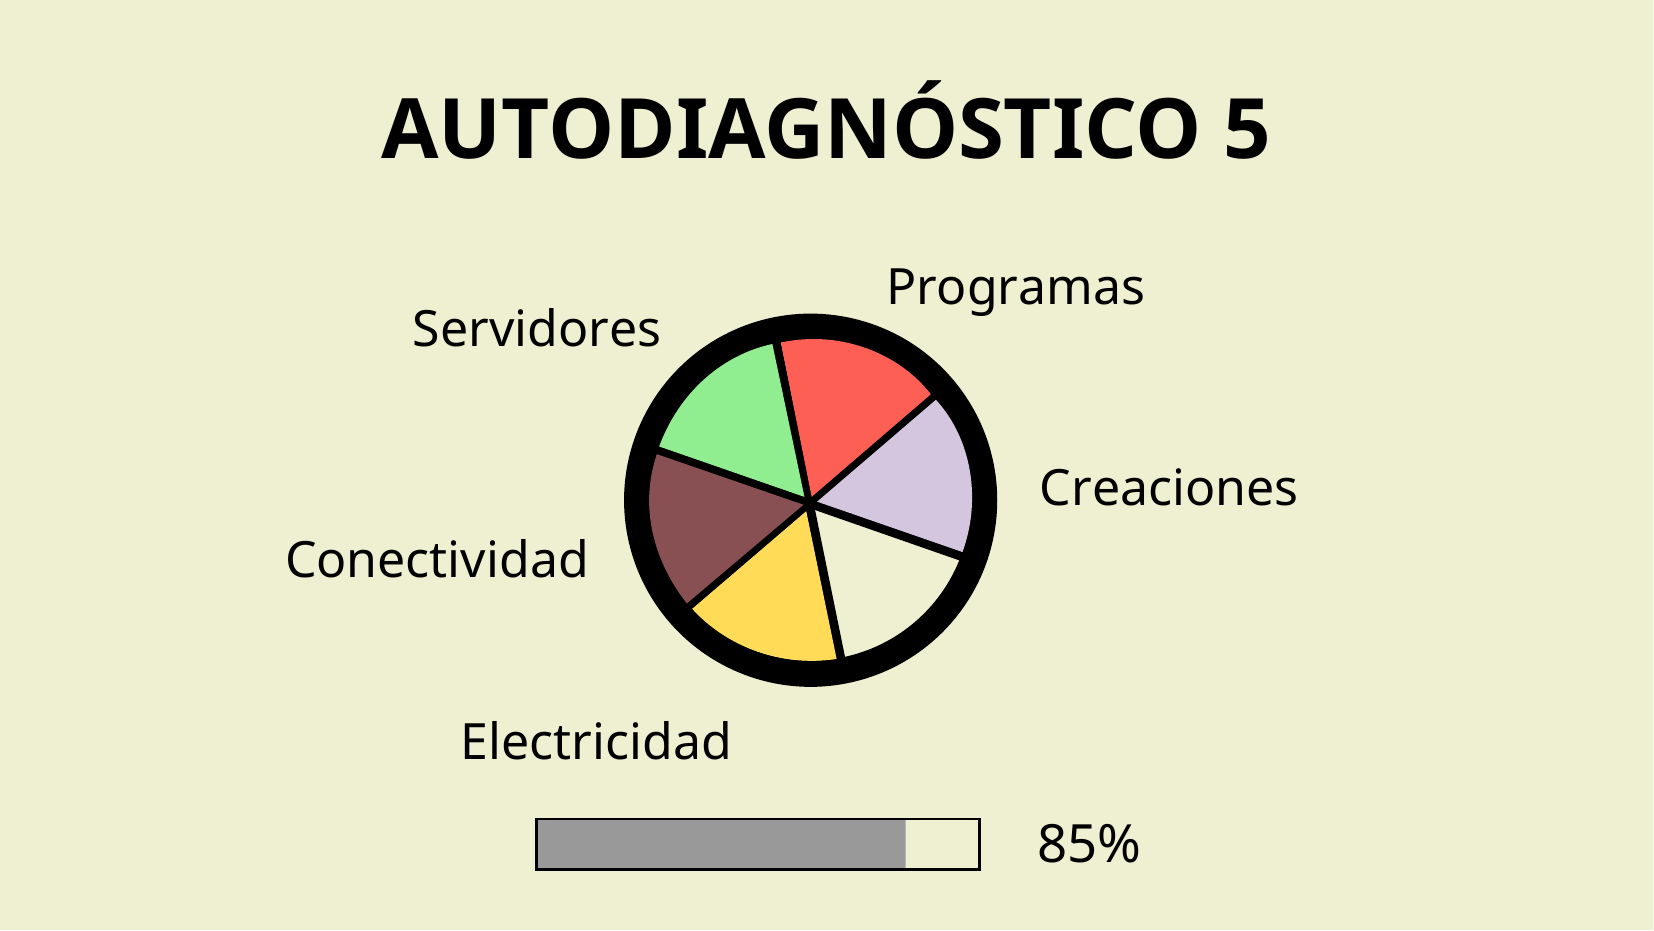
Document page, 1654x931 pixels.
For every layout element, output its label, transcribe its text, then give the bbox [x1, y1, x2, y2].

text_box Programas [838, 241, 1193, 299]
title Autodiagnóstico 5 [82, 48, 1571, 205]
picture [451, 299, 1240, 885]
text_box Conectividad [259, 513, 451, 574]
text_box Creaciones [1240, 441, 1347, 502]
text_box Servidores [360, 282, 715, 343]
